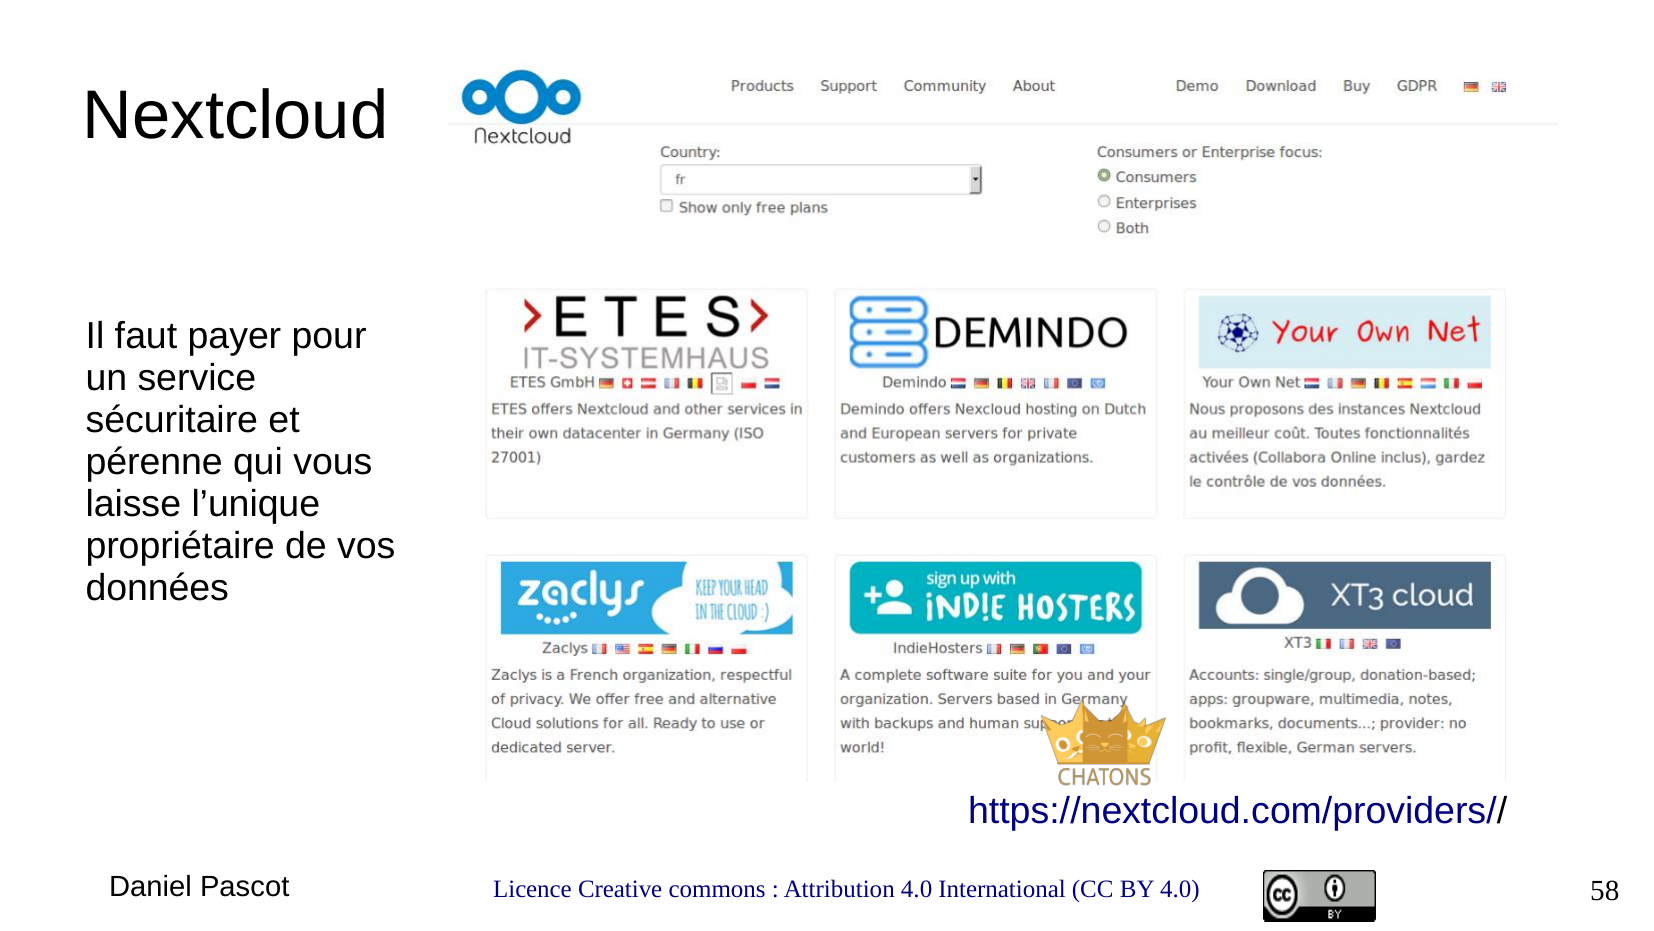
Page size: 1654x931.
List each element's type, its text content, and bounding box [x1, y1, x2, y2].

title Nextcloud [82, 37, 1571, 193]
picture [1263, 881, 1376, 922]
picture [448, 47, 1558, 815]
text_box https://nextcloud.com/providers// [953, 782, 1548, 881]
text_box Il faut payer pour un service sécuritaire et pérenne qui vous laisse l’unique propriétaire de vos données [70, 307, 426, 616]
